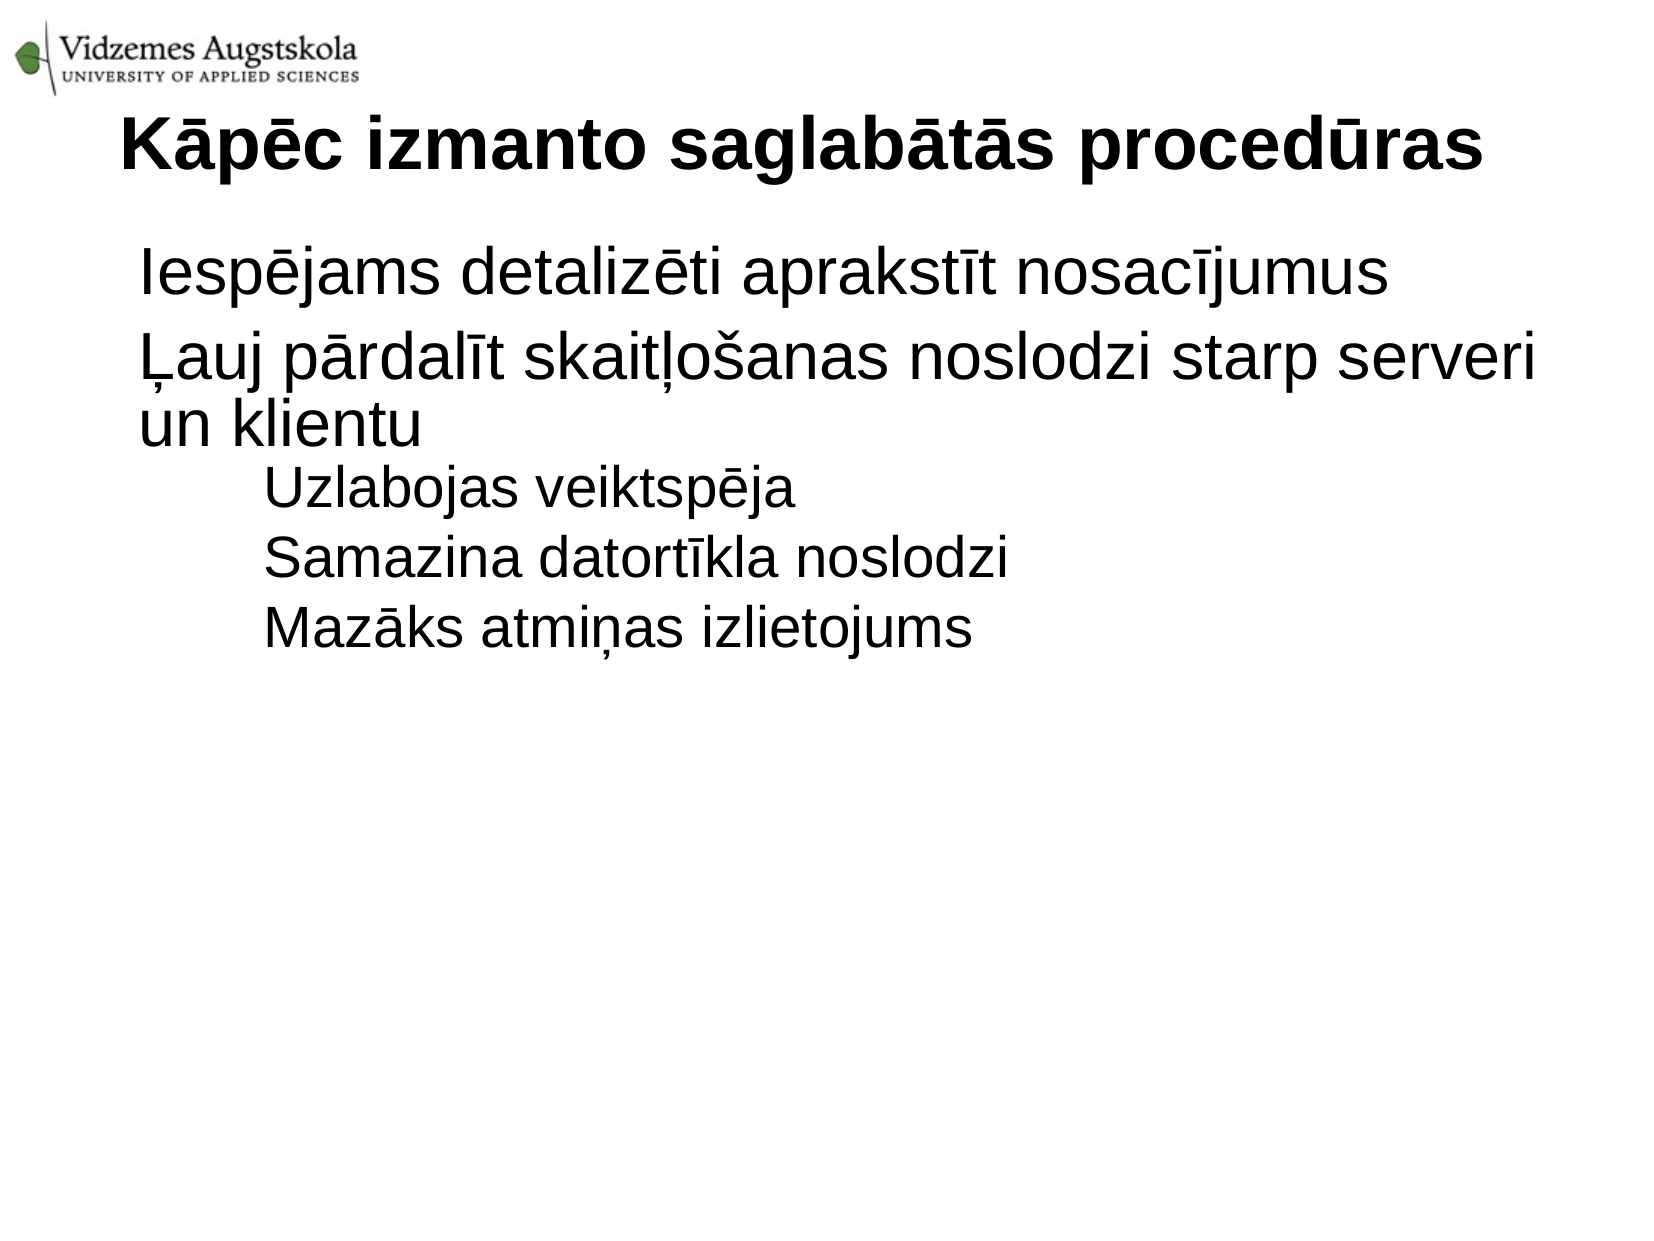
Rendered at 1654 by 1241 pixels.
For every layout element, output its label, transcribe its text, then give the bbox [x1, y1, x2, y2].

picture [5, 2, 368, 113]
list Iespējams detalizēti aprakstīt nosacījumus Ļauj pārdalīt skaitļošanas noslodzi starp serveri un klientu Uzlabojas veiktspēja Samazina datortīkla noslodzi Mazāks atmiņas izlietojums [82, 236, 1569, 1107]
title Kāpēc izmanto saglabātās procedūras [94, 96, 1512, 195]
